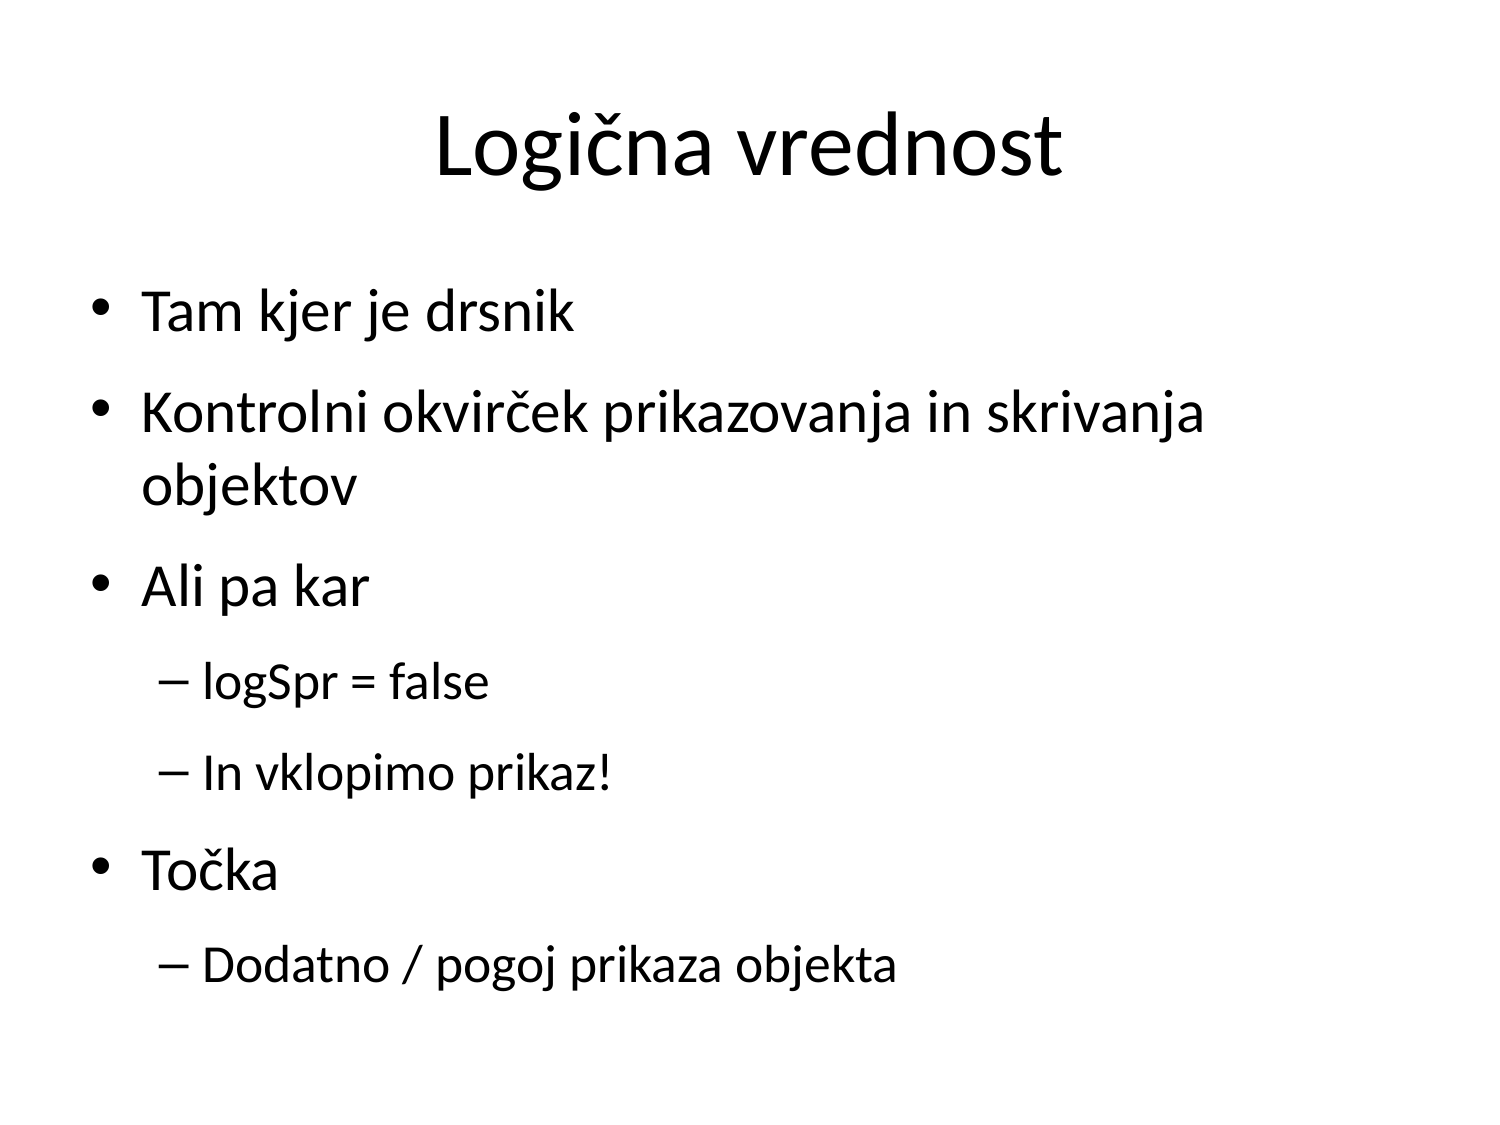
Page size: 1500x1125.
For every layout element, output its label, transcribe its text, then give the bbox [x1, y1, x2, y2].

list Tam kjer je drsnik Kontrolni okvirček prikazovanja in skrivanja objektov Ali pa kar logSpr = false In vklopimo prikaz! Točka Dodatno / pogoj prikaza objekta [75, 262, 1425, 1005]
title Logična vrednost [75, 45, 1425, 233]
